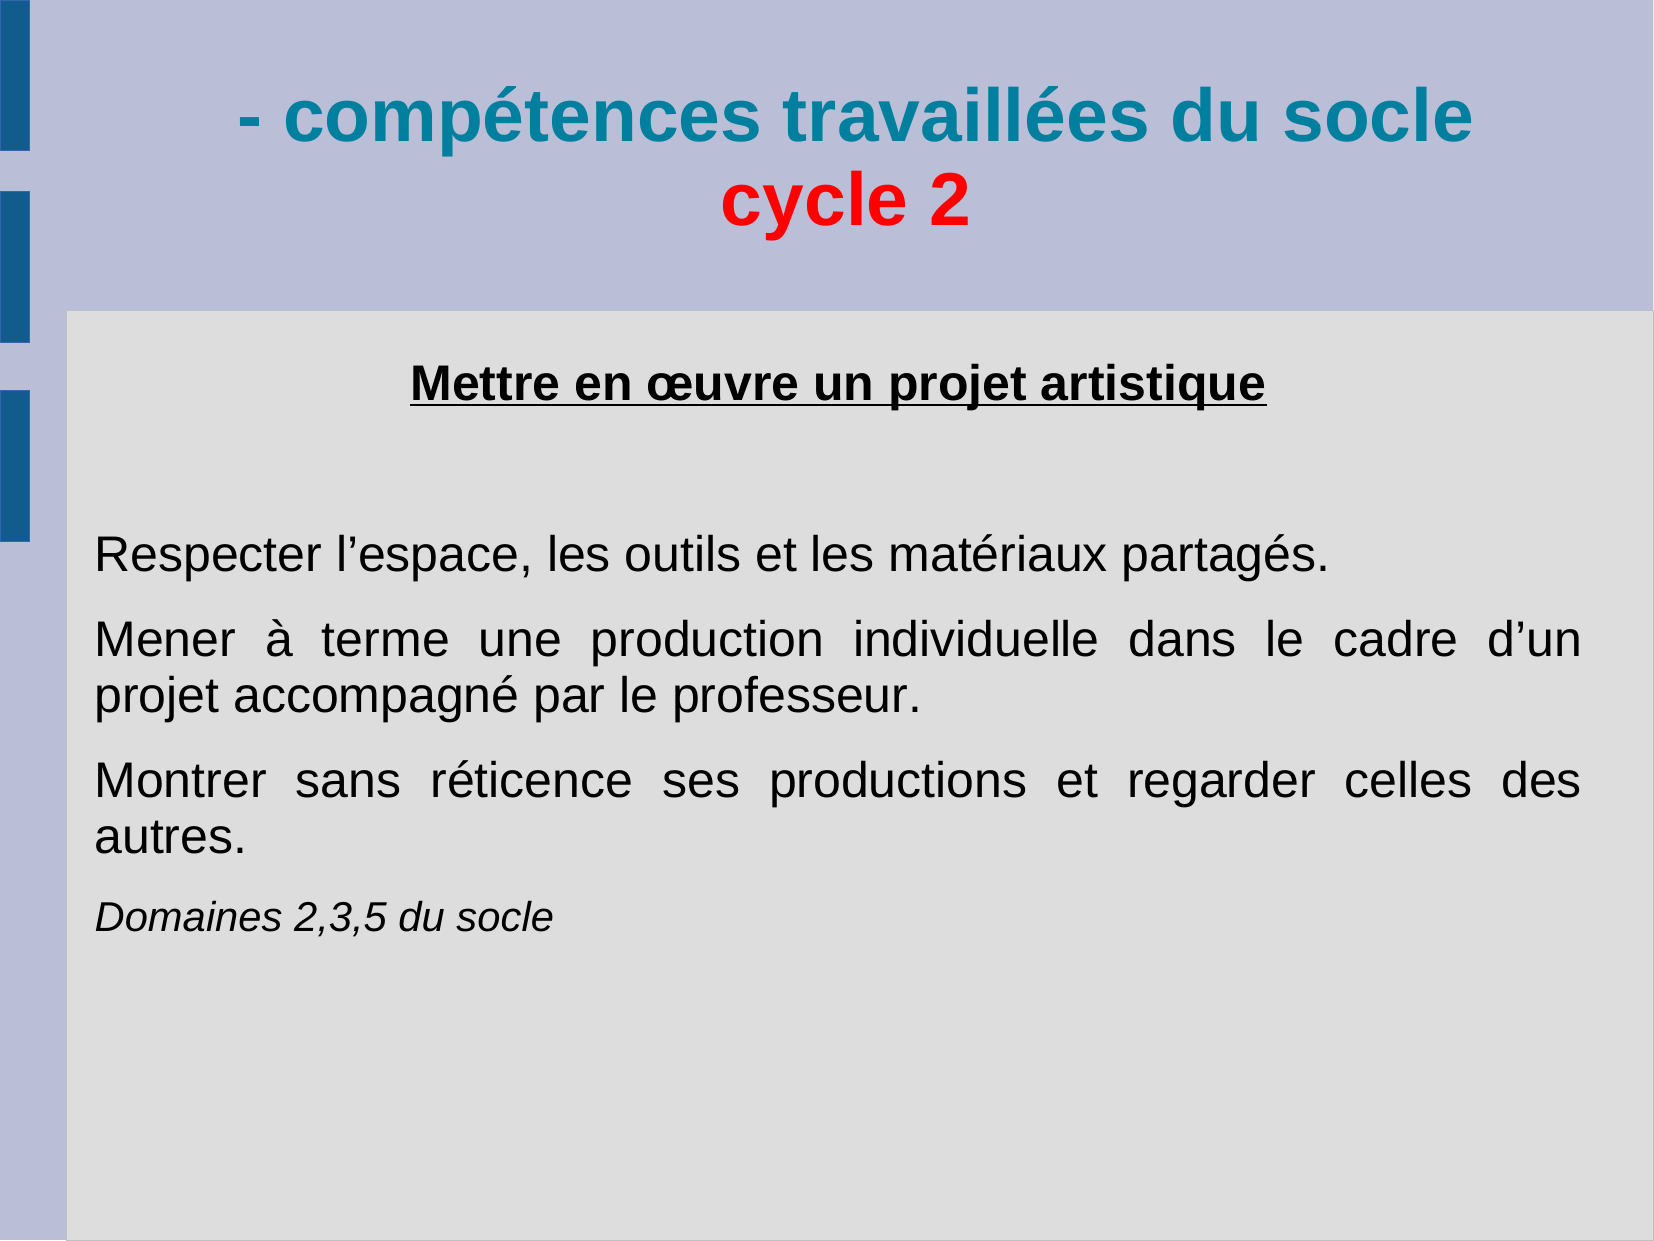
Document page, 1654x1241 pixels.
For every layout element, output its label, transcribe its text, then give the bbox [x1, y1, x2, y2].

list Mettre en œuvre un projet artistique Respecter l’espace, les outils et les matériaux partagés. Mener à terme une production individuelle dans le cadre d’un projet accompagné par le professeur. Montrer sans réticence ses productions et regarder celles des autres. Domaines 2,3,5 du socle [94, 355, 1583, 1075]
title - compétences travaillées du socle cycle 2 [106, 0, 1595, 326]
